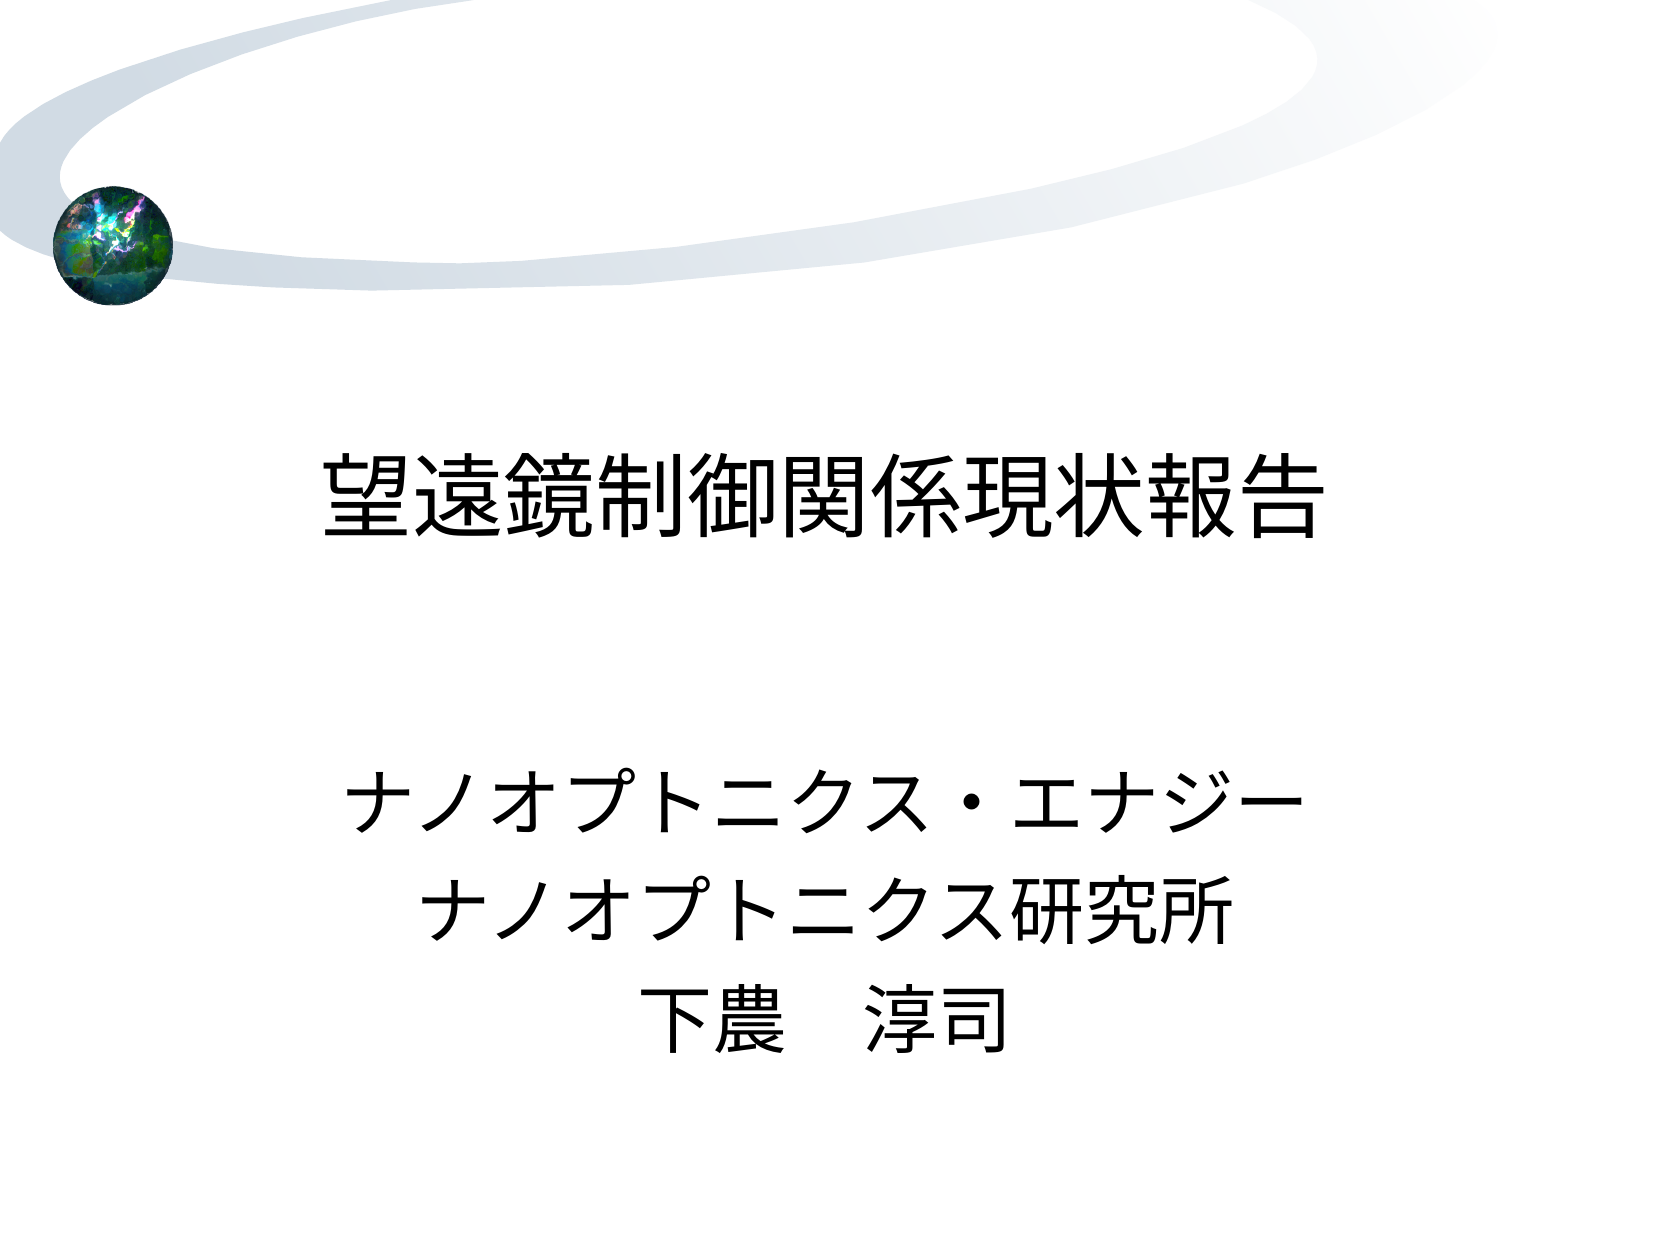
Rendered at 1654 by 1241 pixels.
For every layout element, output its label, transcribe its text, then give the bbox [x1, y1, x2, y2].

picture [43, 175, 182, 314]
text_box 望遠鏡制御関係現状報告 ナノオプトニクス・エナジー ナノオプトニクス研究所 下農 淳司 [232, 416, 1418, 916]
